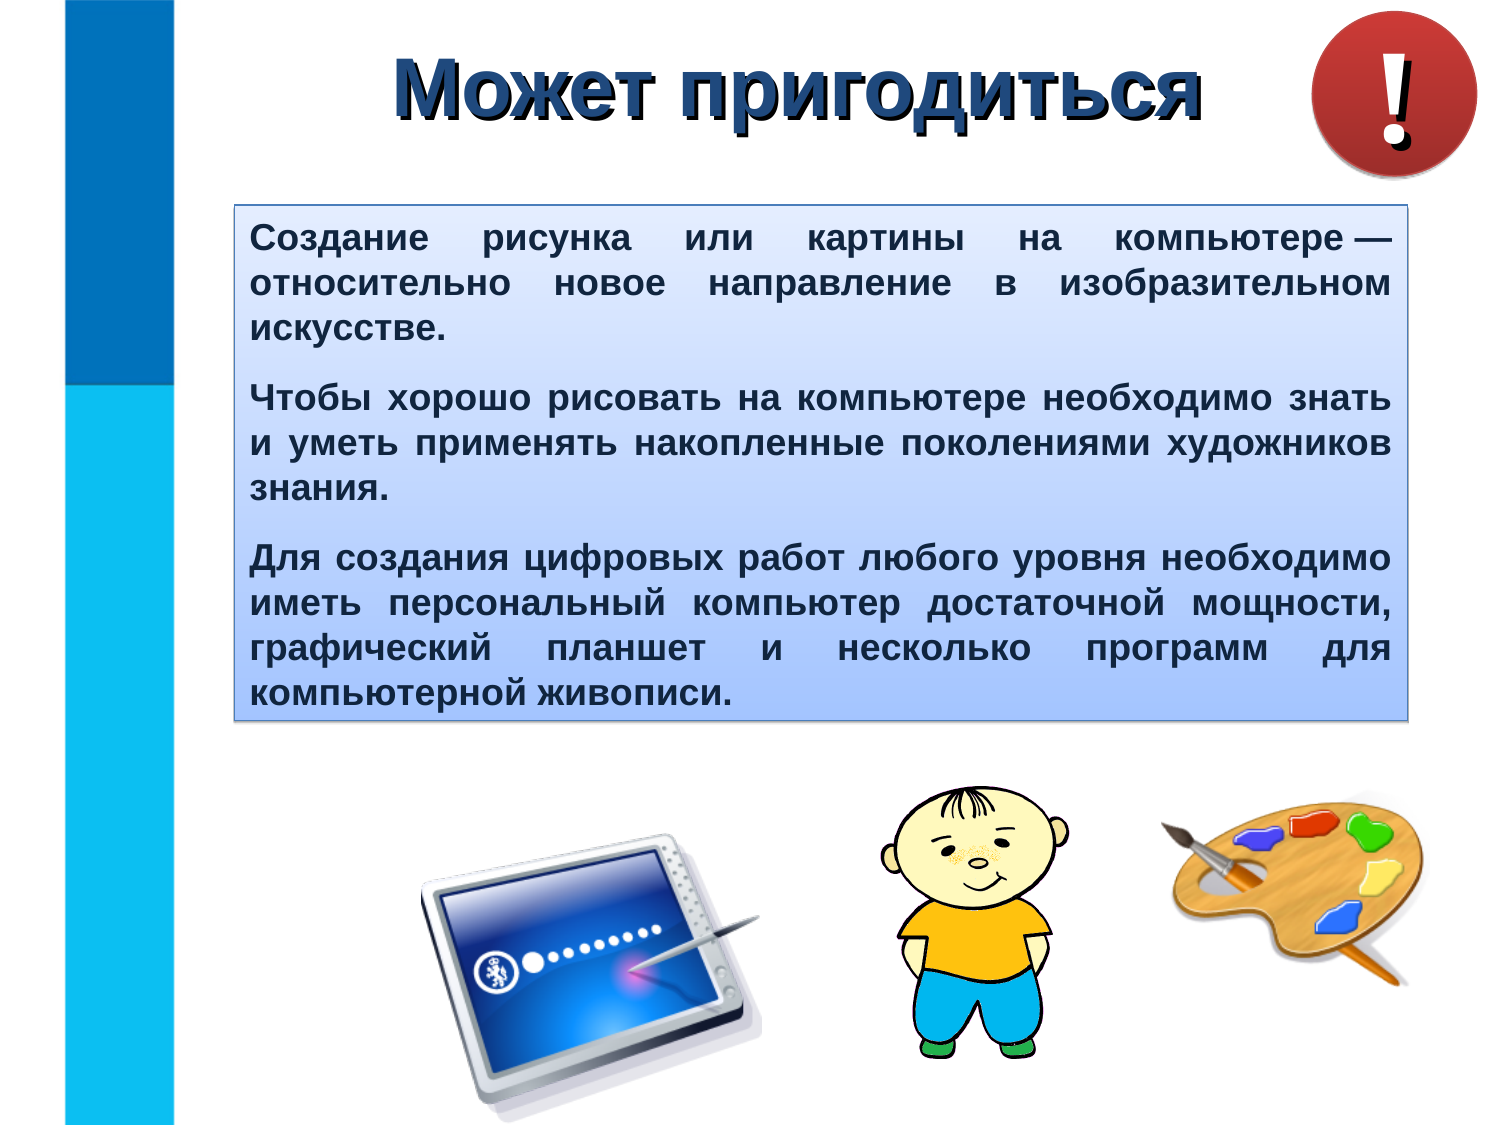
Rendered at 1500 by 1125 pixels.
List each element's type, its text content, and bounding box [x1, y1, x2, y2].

title Может пригодиться [171, 30, 1341, 135]
text_box Создание рисунка или картины на компьютере — относительно новое направление в изобразительном искусстве. Чтобы хорошо рисовать на компьютере необходимо знать и уметь применять накопленные поколениями художников знания. Для создания цифровых работ любого уровня необходимо иметь персональный компьютер достаточной мощности, графический планшет и несколько программ для компьютерной живописи. [234, 205, 1408, 721]
picture [0, 0, 1500, 1125]
text_box ! [1312, 11, 1477, 176]
